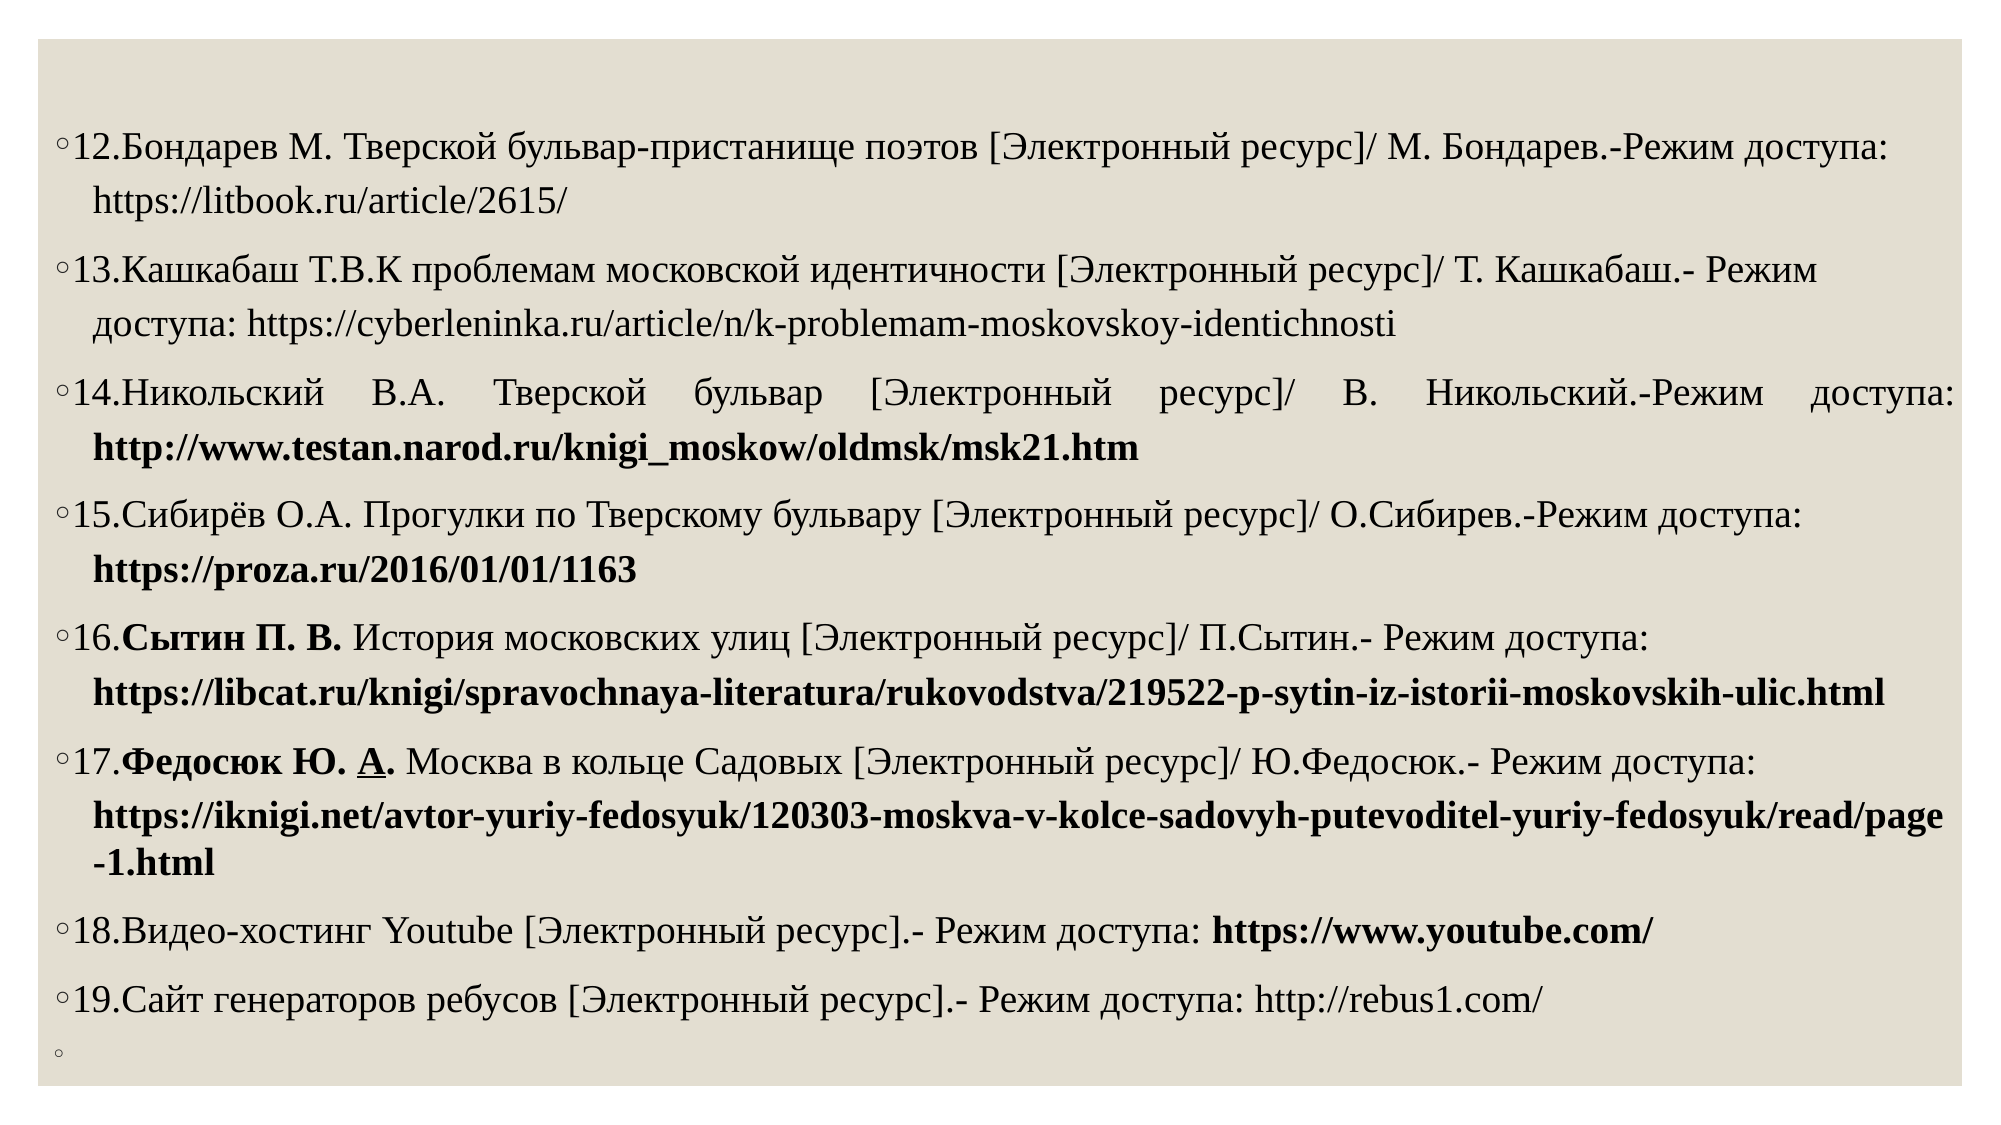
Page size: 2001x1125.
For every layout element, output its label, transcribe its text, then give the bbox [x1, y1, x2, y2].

list 12.Бондарев М. Тверской бульвар-пристанище поэтов [Электронный ресурс]/ М. Бондарев.-Режим доступа: https://litbook.ru/article/2615/ 13.Кашкабаш Т.В.К проблемам московской идентичности [Электронный ресурс]/ Т. Кашкабаш.- Режим доступа: https://cyberleninka.ru/article/n/k-problemam-moskovskoy-identichnosti 14.Никольский В.А. Тверской бульвар [Электронный ресурс]/ В. Никольский.-Режим доступа: http://www.testan.narod.ru/knigi_moskow/oldmsk/msk21.htm 15.Сибирёв О.А. Прогулки по Тверскому бульвару [Электронный ресурс]/ О.Сибирев.-Режим доступа: https://proza.ru/2016/01/01/1163 16.Сытин П. В. История московских улиц [Электронный ресурс]/ П.Сытин.- Режим доступа: https://libcat.ru/knigi/spravochnaya-literatura/rukovodstva/219522-p-sytin-iz-istorii-moskovskih-ulic.html 17.Федосюк Ю. А. Москва в кольце Садовых [Электронный ресурс]/ Ю.Федосюк.- Режим доступа: https://iknigi.net/avtor-yuriy-fedosyuk/120303-moskva-v-kolce-sadovyh-putevoditel-yuriy-fedosyuk/read/page-1.html 18.Видео-хостинг Youtube [Электронный ресурс].- Режим доступа: https://www.youtube.com/ 19.Сайт генераторов ребусов [Электронный ресурс].- Режим доступа: http://rebus1.com/ [35, 105, 1972, 991]
